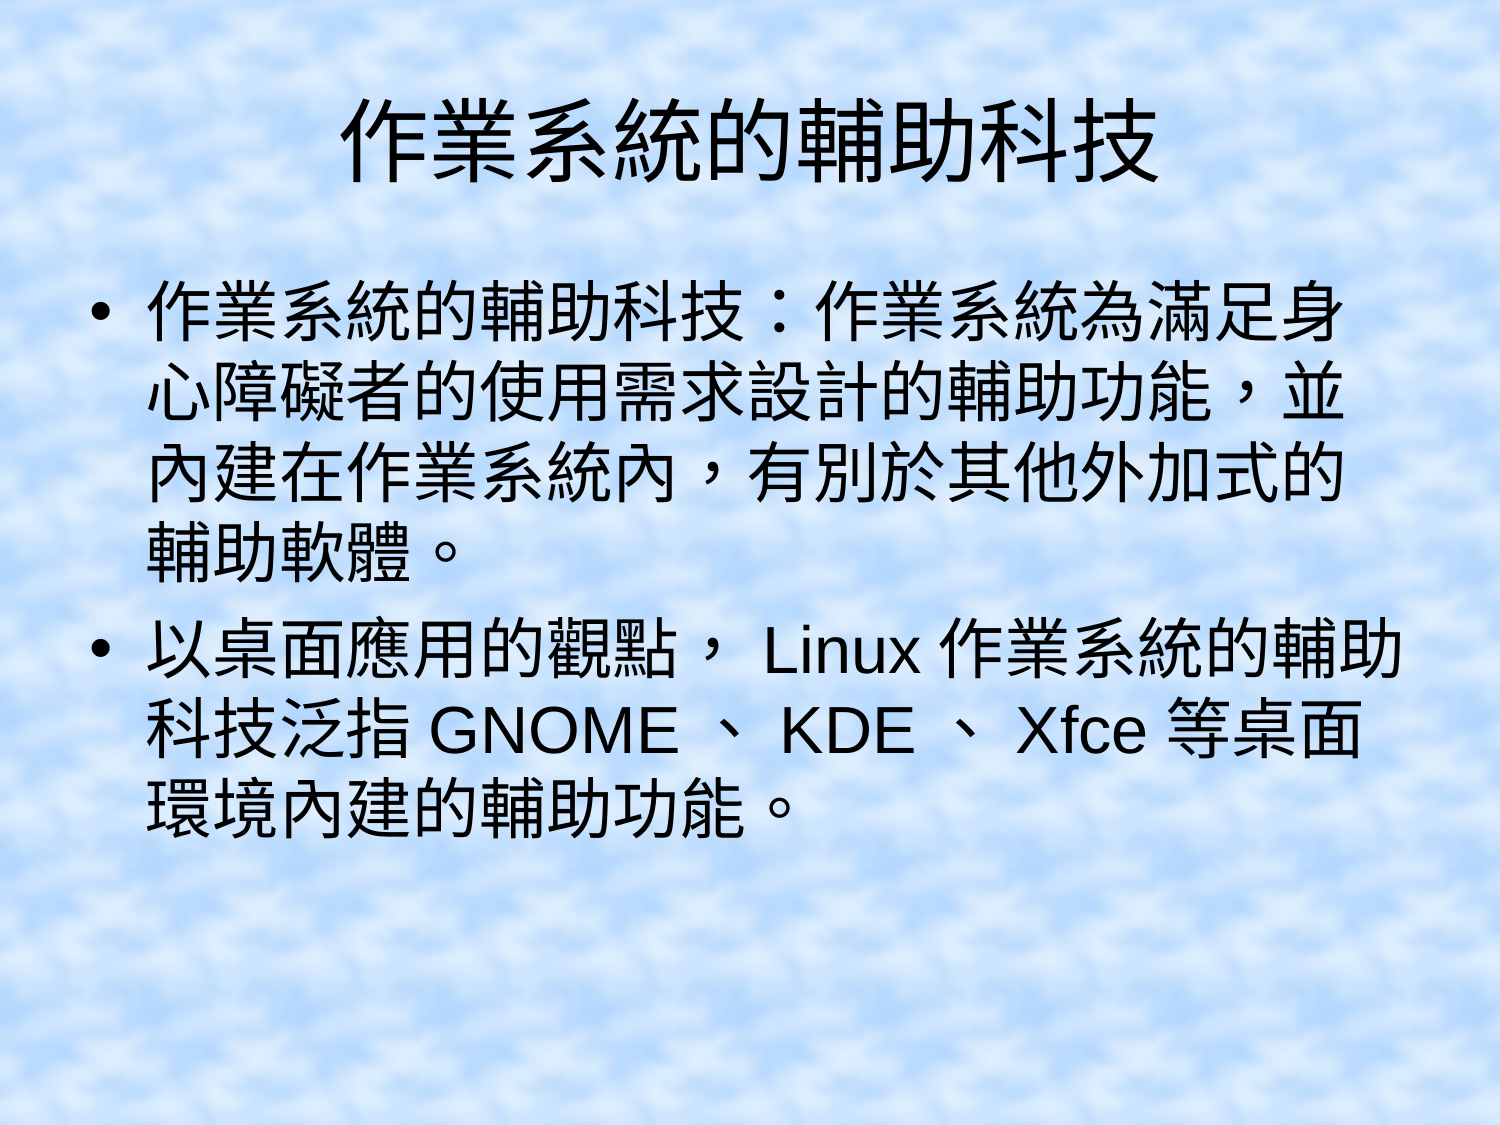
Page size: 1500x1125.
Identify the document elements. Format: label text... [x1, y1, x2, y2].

title 作業系統的輔助科技 [75, 20, 1426, 257]
picture [0, 0, 1500, 1125]
list 作業系統的輔助科技：作業系統為滿足身心障礙者的使用需求設計的輔助功能，並內建在作業系統內，有別於其他外加式的輔助軟體。 以桌面應用的觀點，Linux作業系統的輔助科技泛指GNOME、KDE、Xfce等桌面環境內建的輔助功能。 [75, 262, 1426, 1006]
